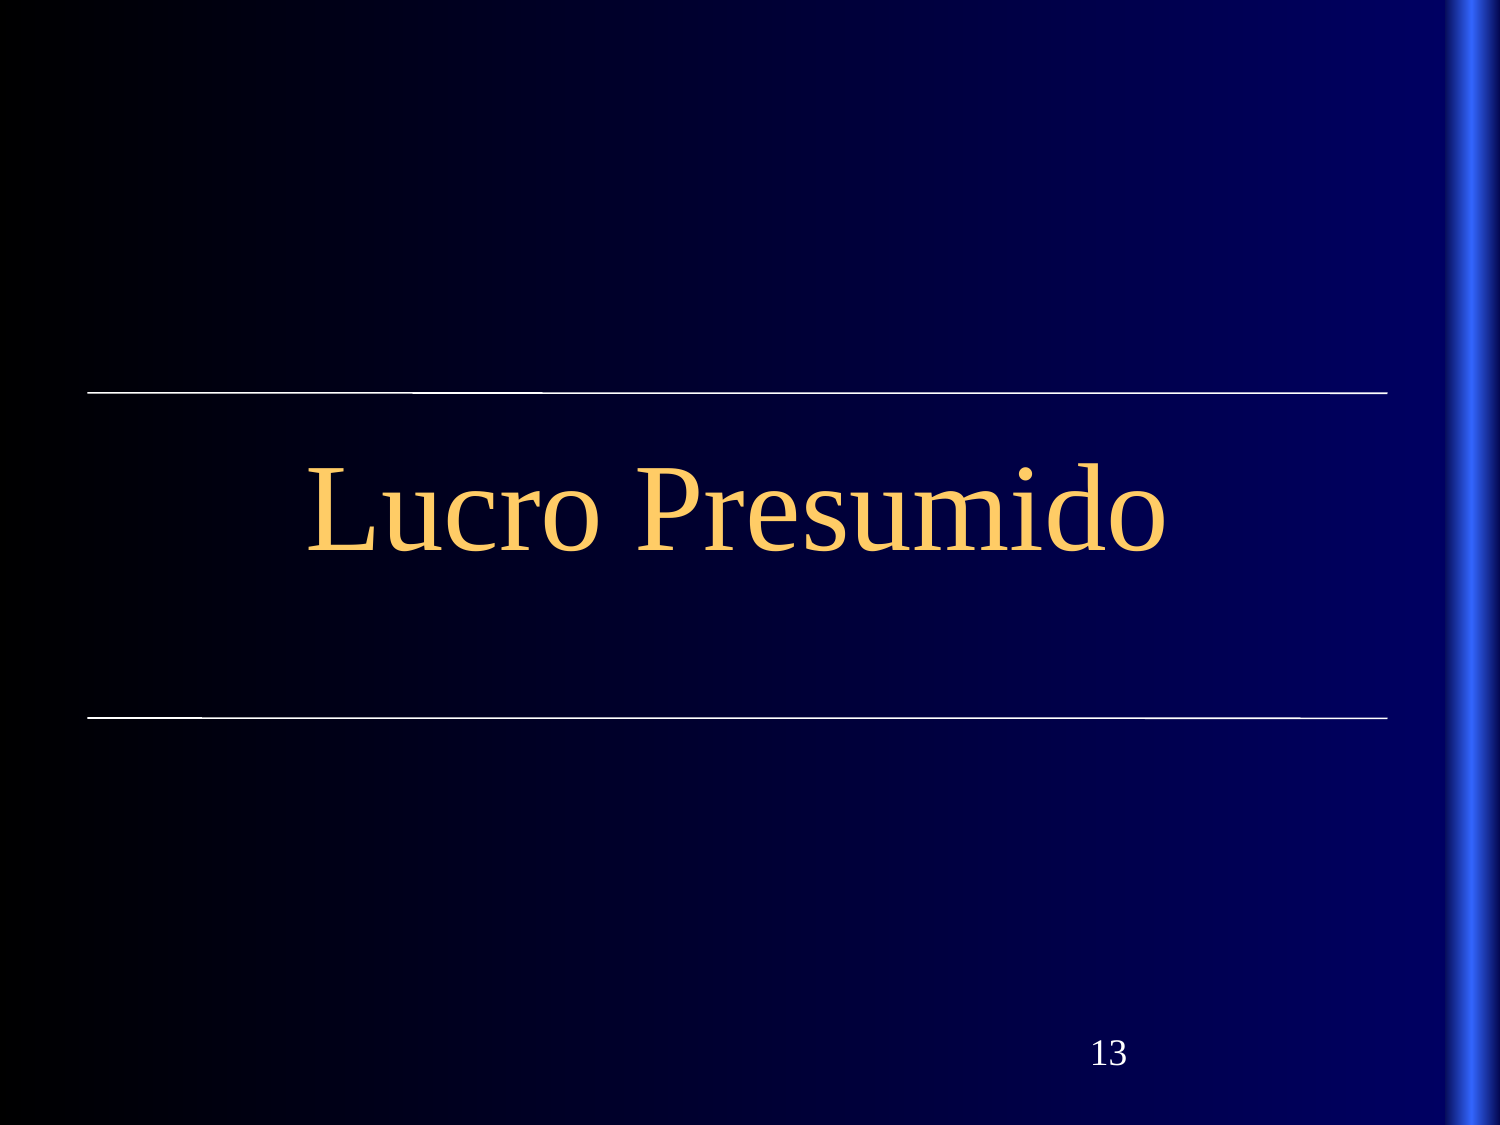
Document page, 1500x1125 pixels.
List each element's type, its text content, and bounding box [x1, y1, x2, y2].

title Lucro Presumido [87, 417, 1388, 717]
title Lucro Presumido [87, 719, 1388, 856]
